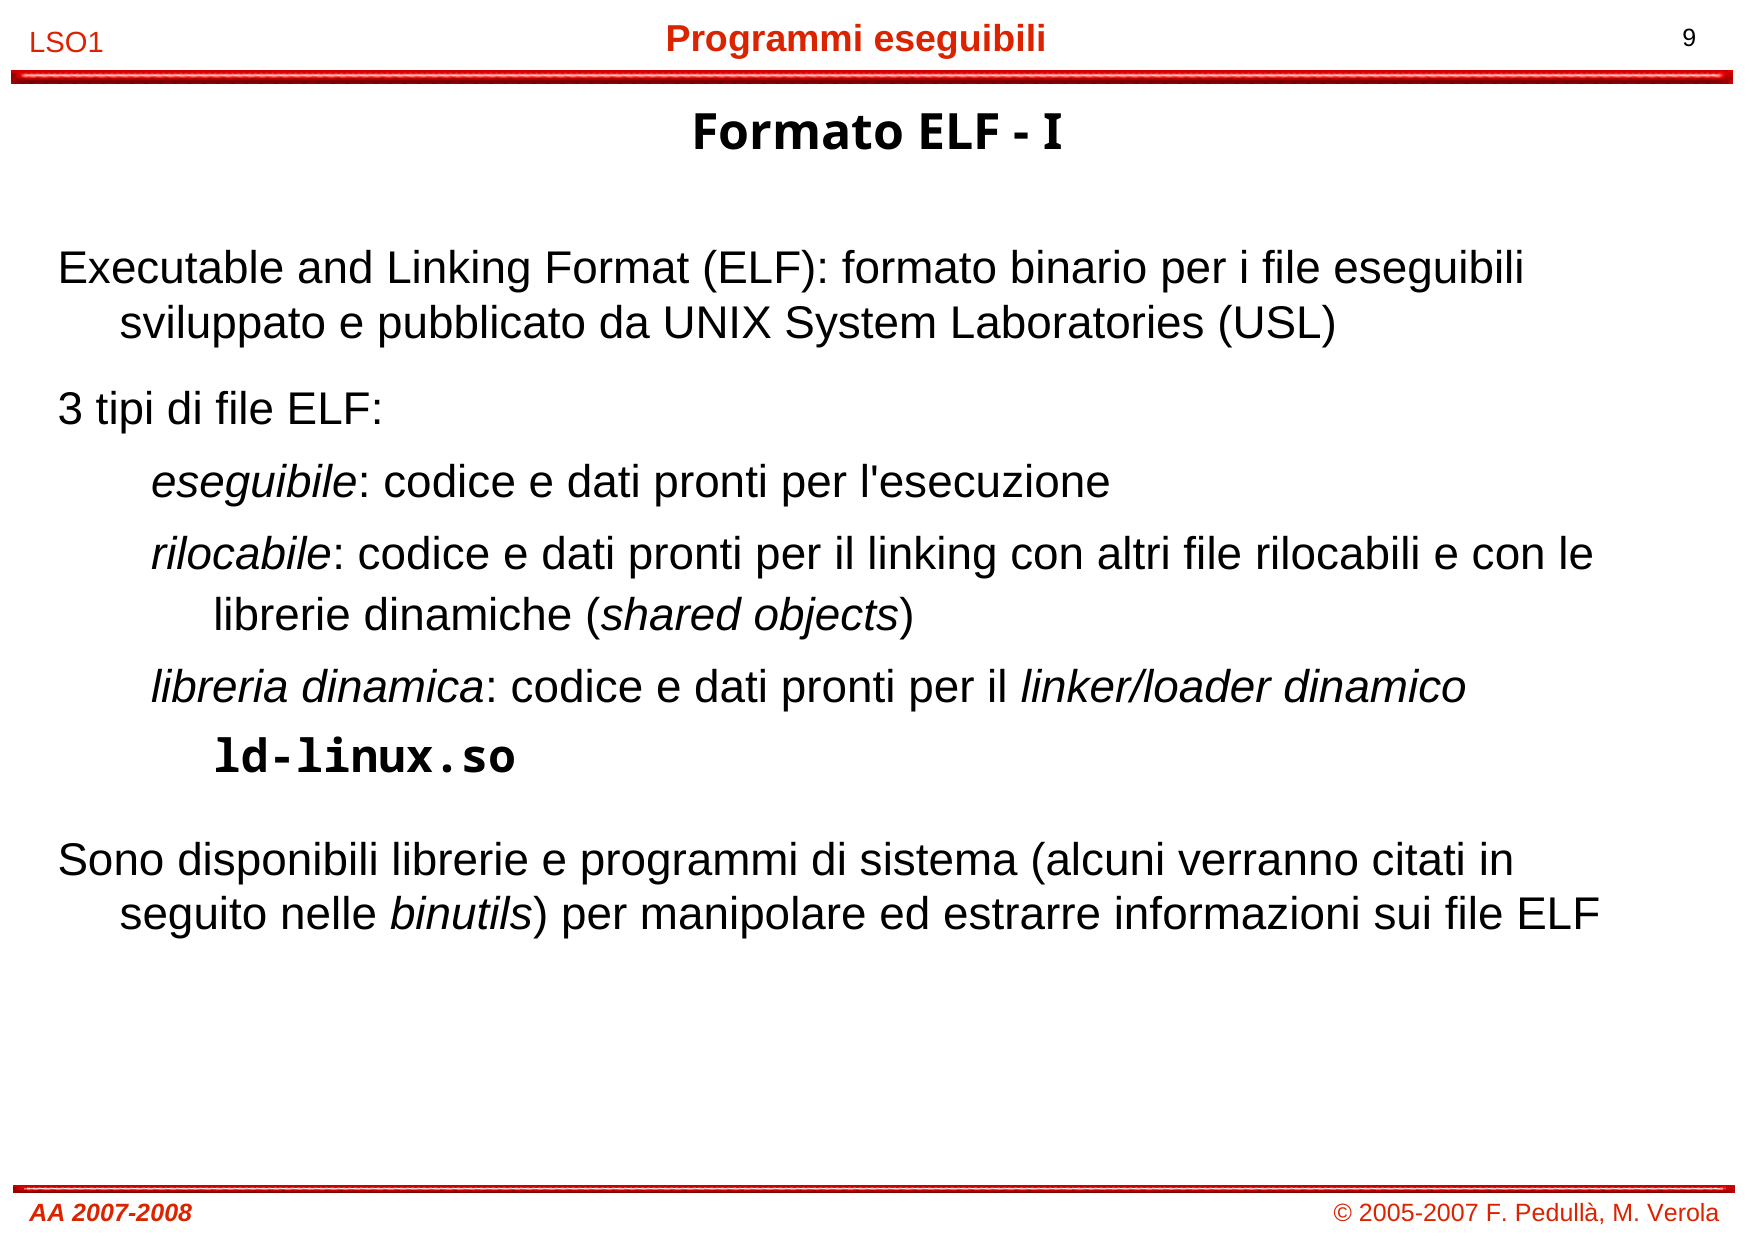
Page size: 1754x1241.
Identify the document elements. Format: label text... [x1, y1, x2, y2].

title Formato ELF - I [389, 84, 1364, 180]
picture [13, 1185, 1735, 1193]
picture [11, 70, 1733, 84]
list Executable and Linking Format (ELF): formato binario per i file eseguibili sviluppato e pubblicato da UNIX System Laboratories (USL) 3 tipi di file ELF: eseguibile: codice e dati pronti per l'esecuzione rilocabile: codice e dati pronti per il linking con altri file rilocabili e con le librerie dinamiche (shared objects) libreria dinamica: codice e dati pronti per il linker/loader dinamico ld-linux.so Sono disponibili librerie e programmi di sistema (alcuni verranno citati in seguito nelle binutils) per manipolare ed estrarre informazioni sui file ELF [40, 230, 1678, 982]
